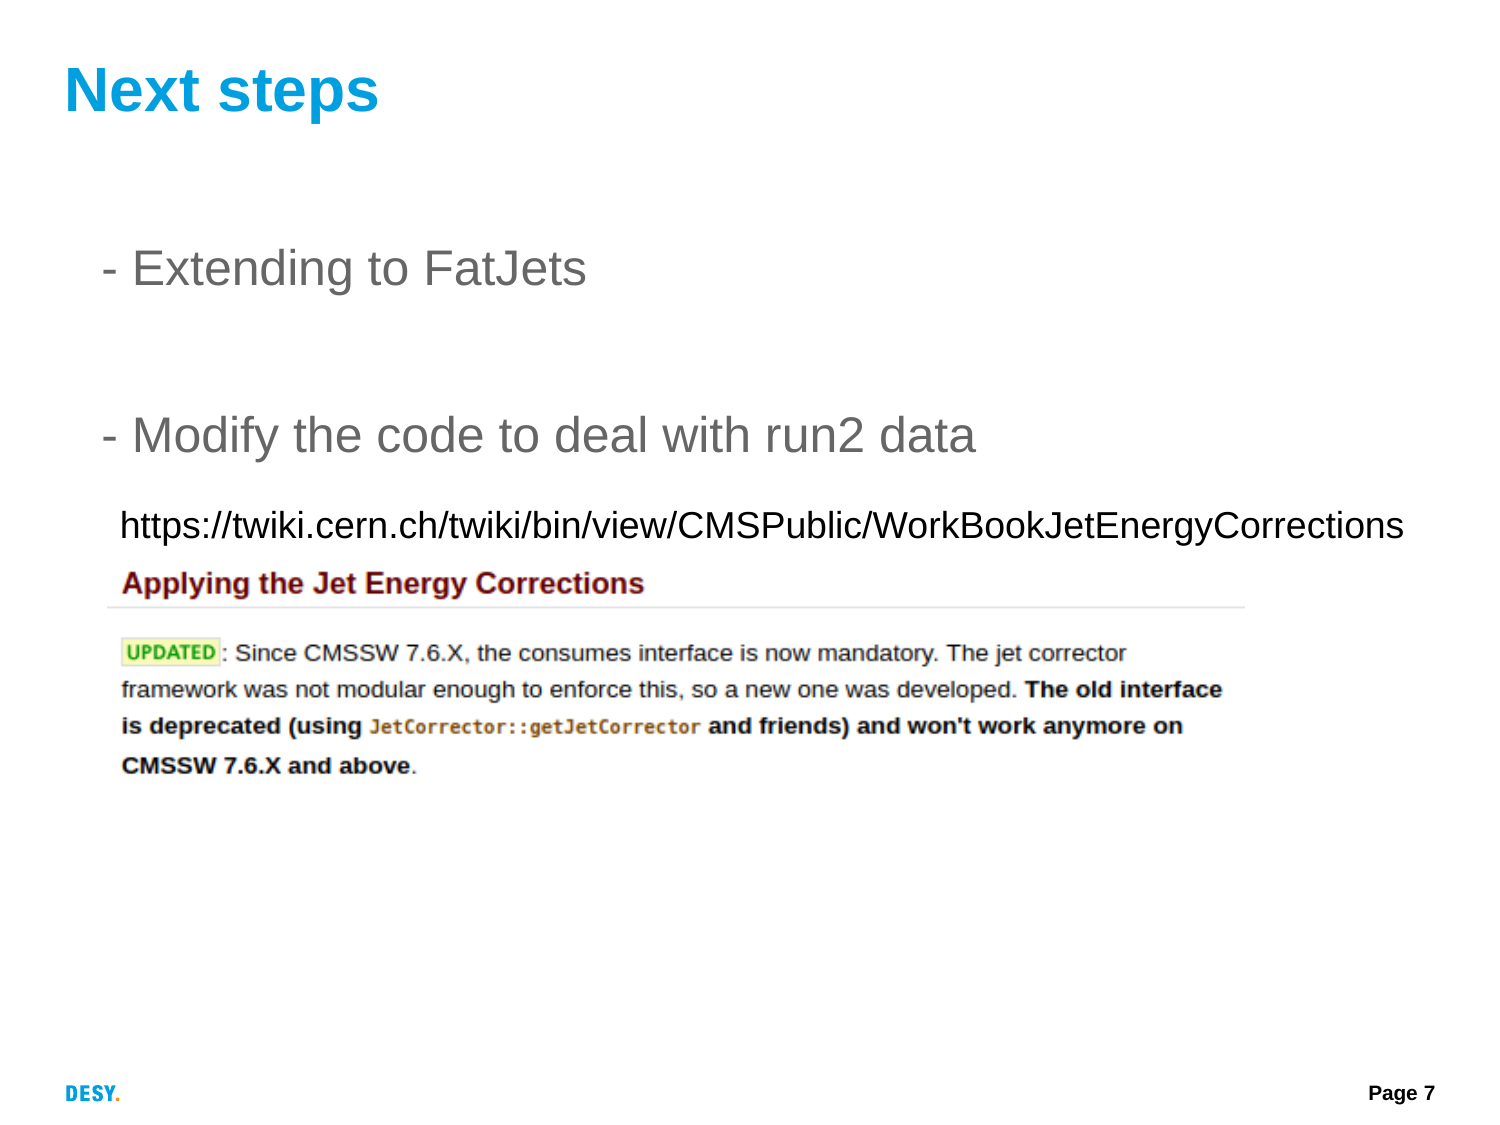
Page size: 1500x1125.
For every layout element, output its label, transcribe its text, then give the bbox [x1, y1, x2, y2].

text_box https://twiki.cern.ch/twiki/bin/view/CMSPublic/WorkBookJetEnergyCorrections [105, 496, 1420, 554]
picture [107, 565, 1245, 785]
title Next steps [64, 57, 1436, 132]
text_box - Extending to FatJets - Modify the code to deal with run2 data [86, 233, 1261, 526]
